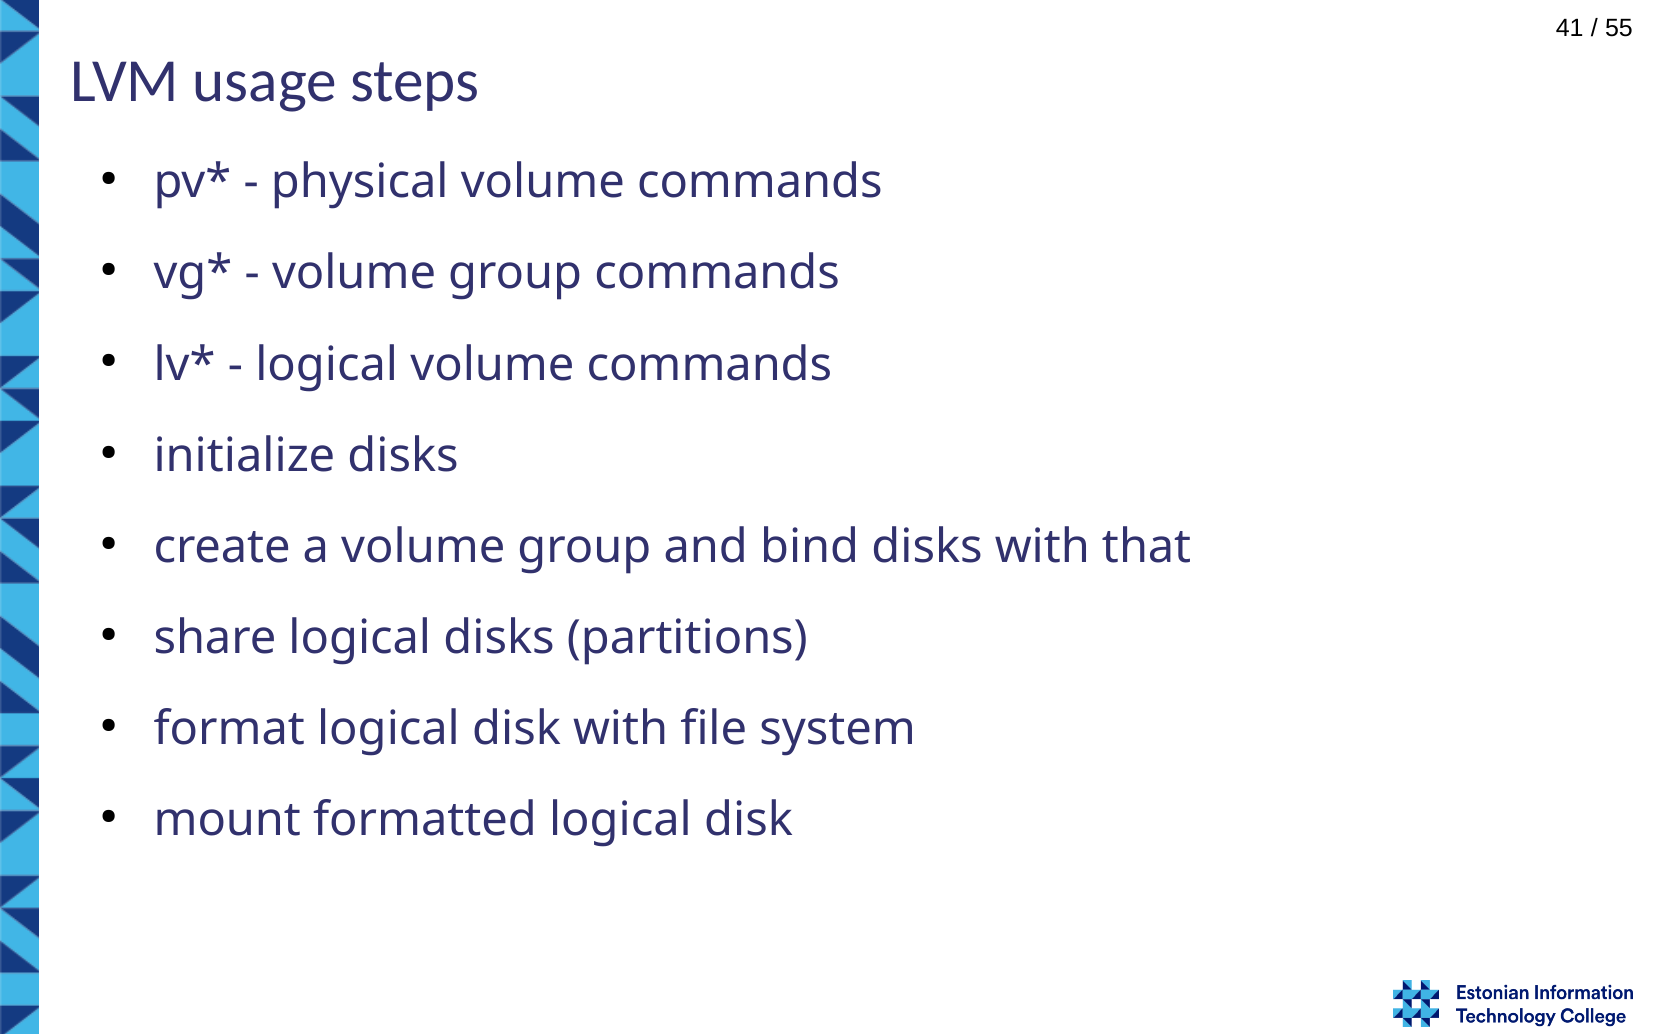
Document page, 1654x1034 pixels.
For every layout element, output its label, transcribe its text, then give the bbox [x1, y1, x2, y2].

list pv* - physical volume commands vg* - volume group commands lv* - logical volume commands initialize disks create a volume group and bind disks with that share logical disks (partitions) format logical disk with file system mount formatted logical disk [82, 147, 1595, 891]
picture [1393, 980, 1633, 1027]
title LVM usage steps [70, 41, 1630, 130]
